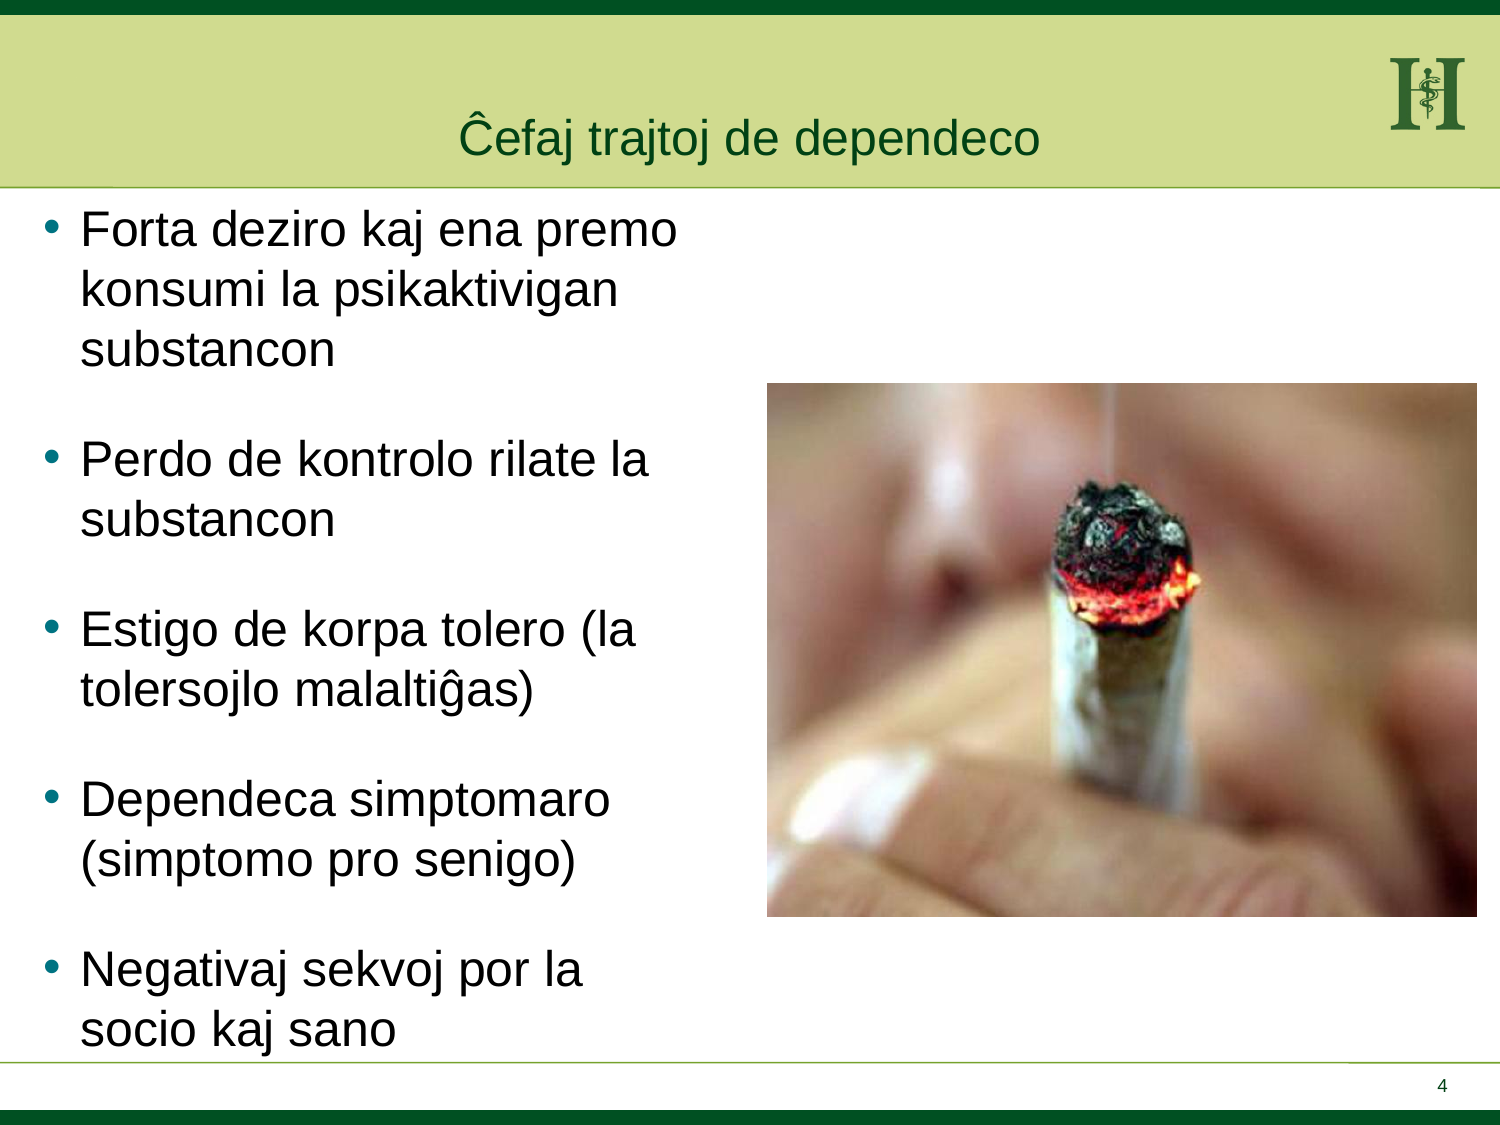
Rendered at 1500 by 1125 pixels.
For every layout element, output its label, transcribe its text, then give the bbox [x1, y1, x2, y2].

picture [0, 15, 1500, 186]
title Ĉefaj trajtoj de dependeco [52, 9, 1447, 174]
picture [767, 383, 1477, 917]
list Forta deziro kaj ena premo konsumi la psikaktivigan substancon Perdo de kontrolo rilate la substancon Estigo de korpa tolero (la tolersojlo malaltiĝas) Dependeca simptomaro (simptomo pro senigo) Negativaj sekvoj por la socio kaj sano [28, 188, 709, 1125]
